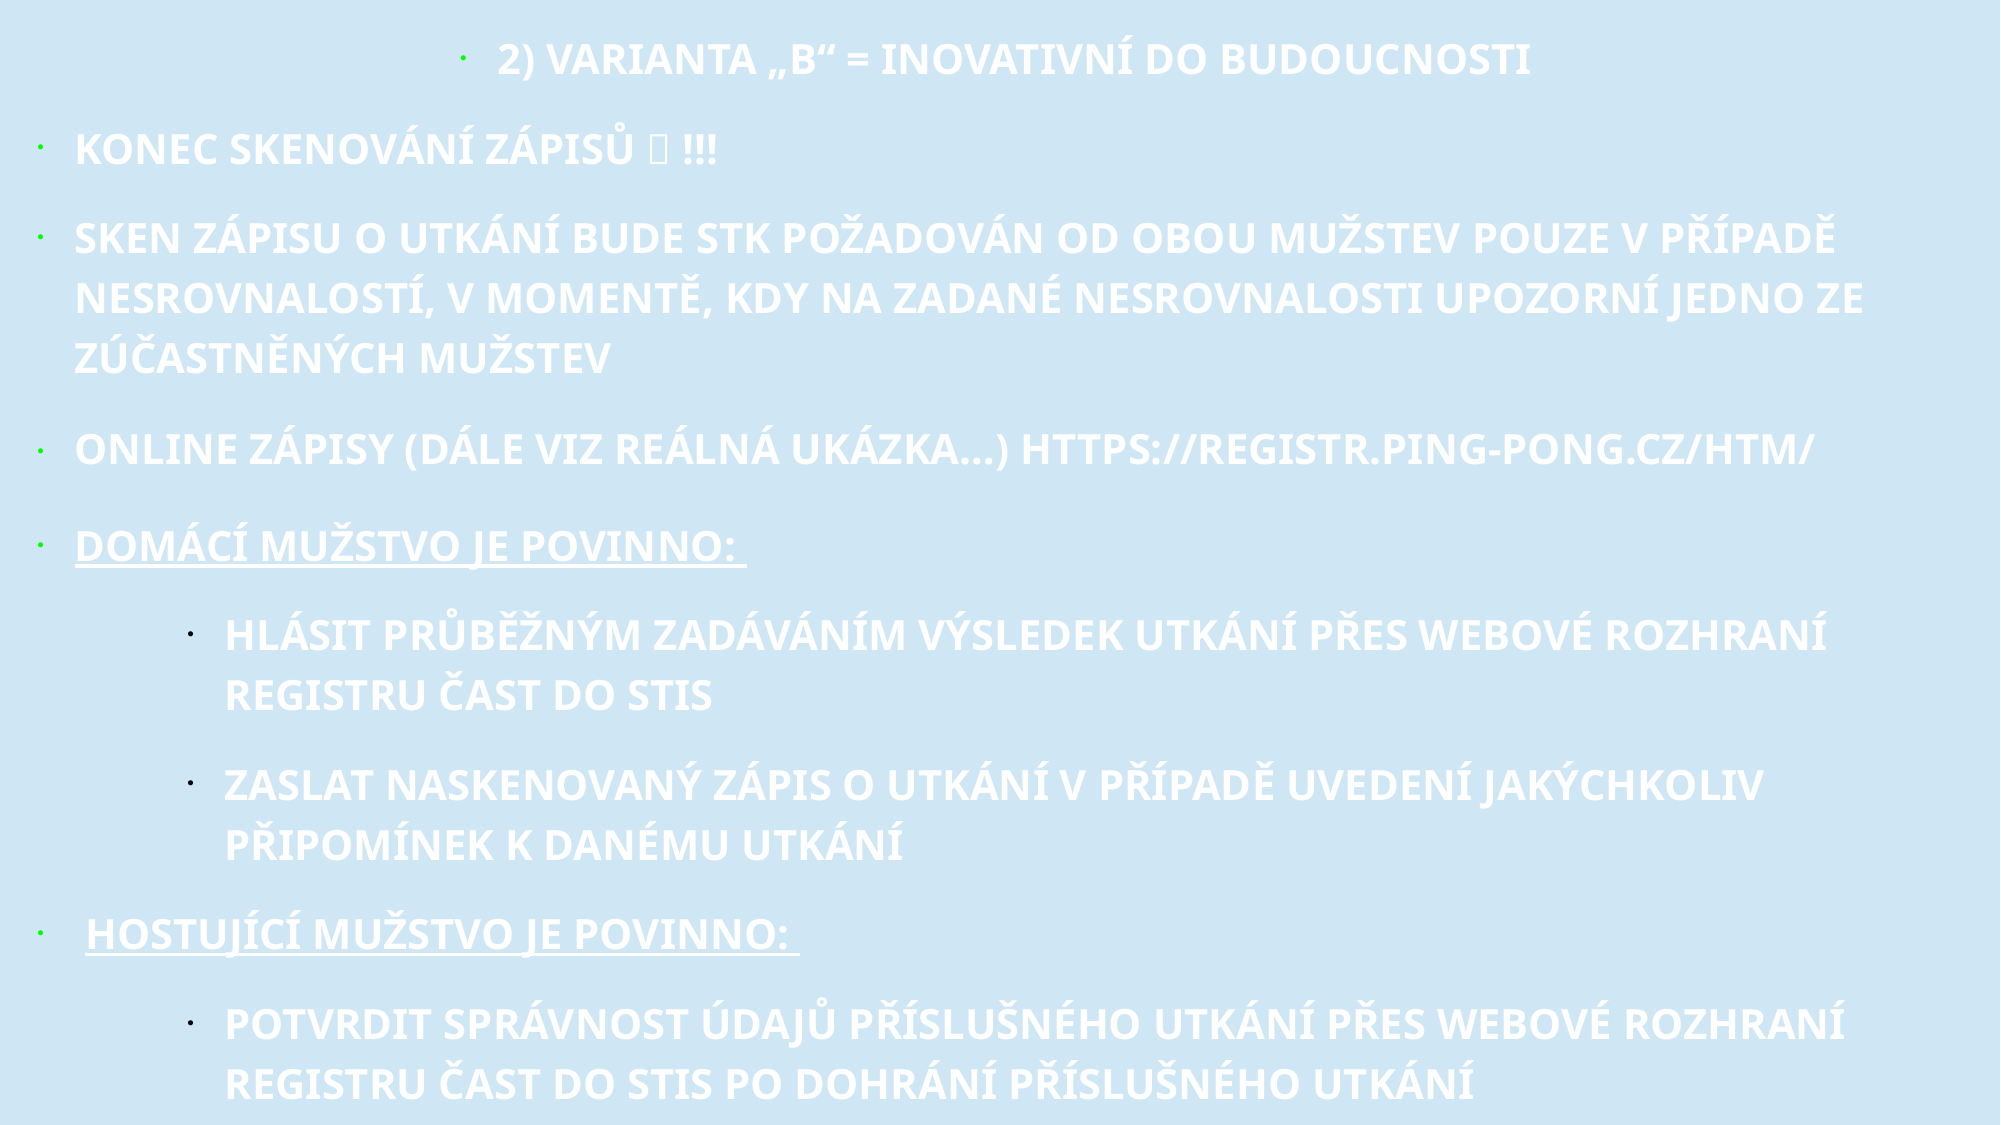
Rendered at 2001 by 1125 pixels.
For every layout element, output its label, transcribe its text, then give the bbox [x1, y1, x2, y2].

list 2) VARIANTA „B“ = INOVATIVNÍ DO BUDOUCNOSTI KONEC SKENOVÁNÍ ZÁPISŮ  !!! SKEN ZÁPISU O UTKÁNÍ BUDE STK POŽADOVÁN OD OBOU MUŽSTEV POUZE V PŘÍPADĚ NESROVNALOSTÍ, V MOMENTĚ, KDY NA ZADANÉ NESROVNALOSTI UPOZORNÍ JEDNO ZE ZÚČASTNĚNÝCH MUŽSTEV ONLINE ZÁPISY (DÁLE VIZ REÁLNÁ UKÁZKA…) HTTPS://REGISTR.PING-PONG.CZ/HTM/ DOMÁCÍ MUŽSTVO JE POVINNO: HLÁSIT PRŮBĚŽNÝM ZADÁVÁNÍM VÝSLEDEK UTKÁNÍ PŘES WEBOVÉ ROZHRANÍ REGISTRU ČAST DO STIS ZASLAT NASKENOVANÝ ZÁPIS O UTKÁNÍ V PŘÍPADĚ UVEDENÍ JAKÝCHKOLIV PŘIPOMÍNEK K DANÉMU UTKÁNÍ HOSTUJÍCÍ MUŽSTVO JE POVINNO: POTVRDIT SPRÁVNOST ÚDAJŮ PŘÍSLUŠNÉHO UTKÁNÍ PŘES WEBOVÉ ROZHRANÍ REGISTRU ČAST DO STIS PO DOHRÁNÍ PŘÍSLUŠNÉHO UTKÁNÍ [22, 15, 1971, 1125]
